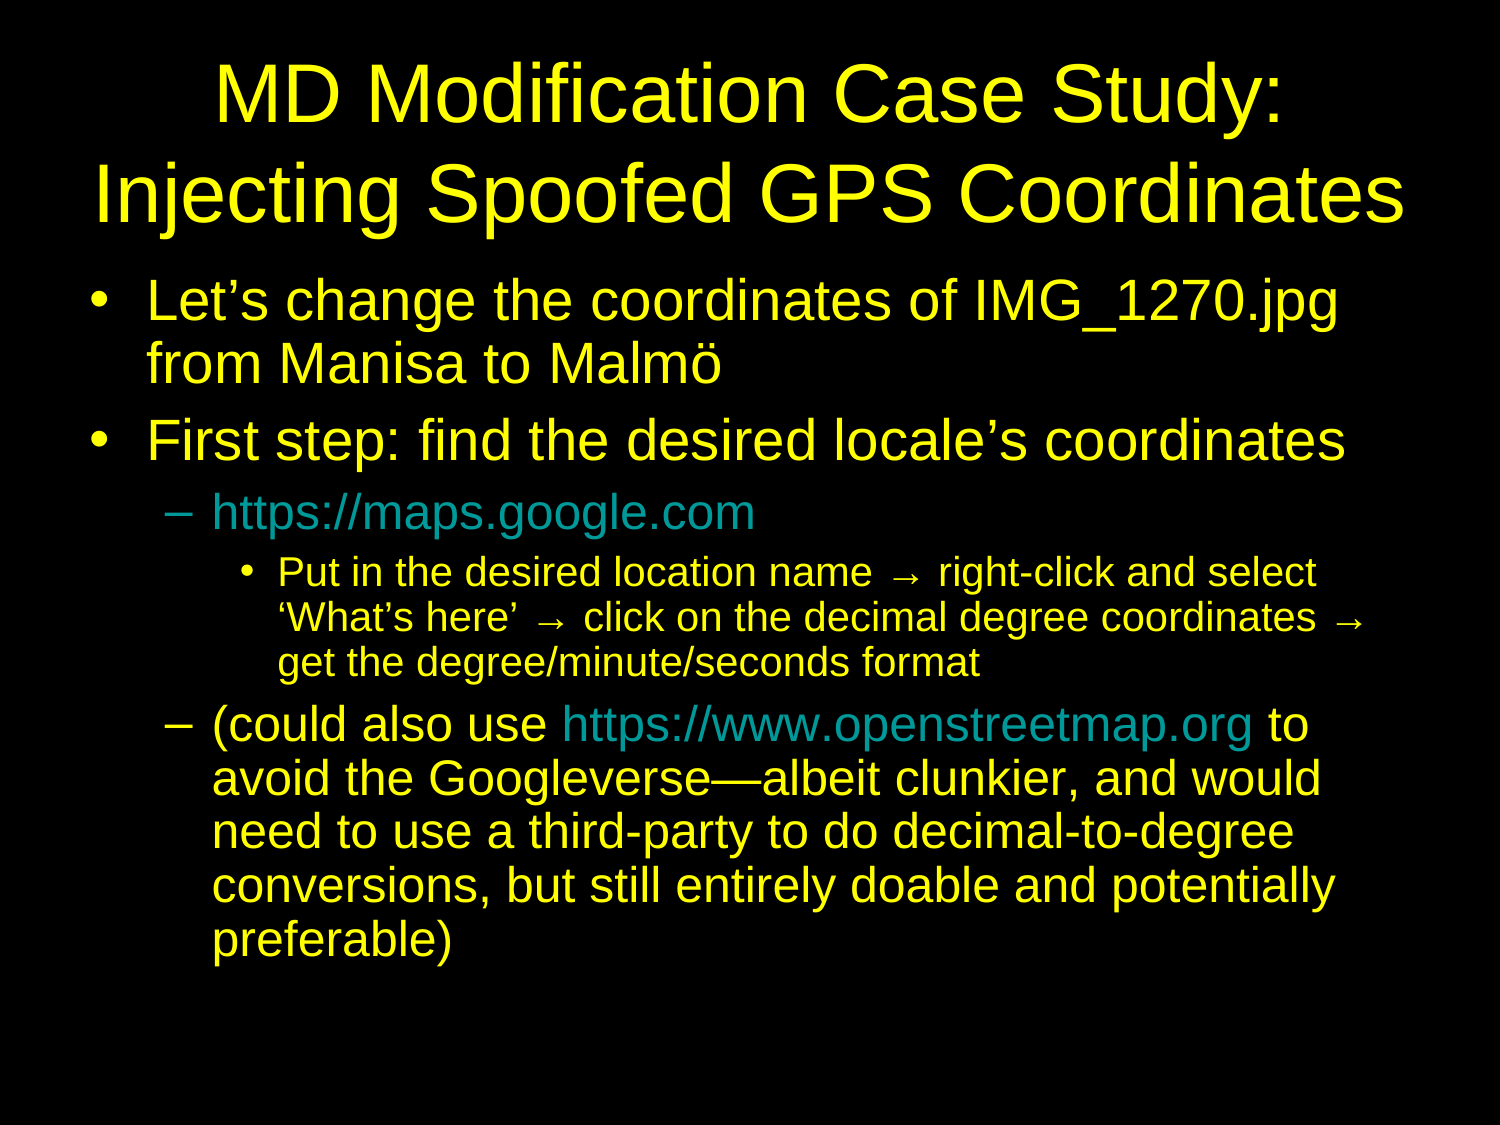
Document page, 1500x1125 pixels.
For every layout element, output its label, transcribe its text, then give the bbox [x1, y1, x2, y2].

title MD Modification Case Study: Injecting Spoofed GPS Coordinates [75, 31, 1426, 247]
list Let’s change the coordinates of IMG_1270.jpg from Manisa to Malmö First step: find the desired locale’s coordinates https://maps.google.com Put in the desired location name → right-click and select ‘What’s here’ → click on the decimal degree coordinates → get the degree/minute/seconds format (could also use https://www.openstreetmap.org to avoid the Googleverse—albeit clunkier, and would need to use a third-party to do decimal-to-degree conversions, but still entirely doable and potentially preferable) [75, 262, 1426, 1006]
